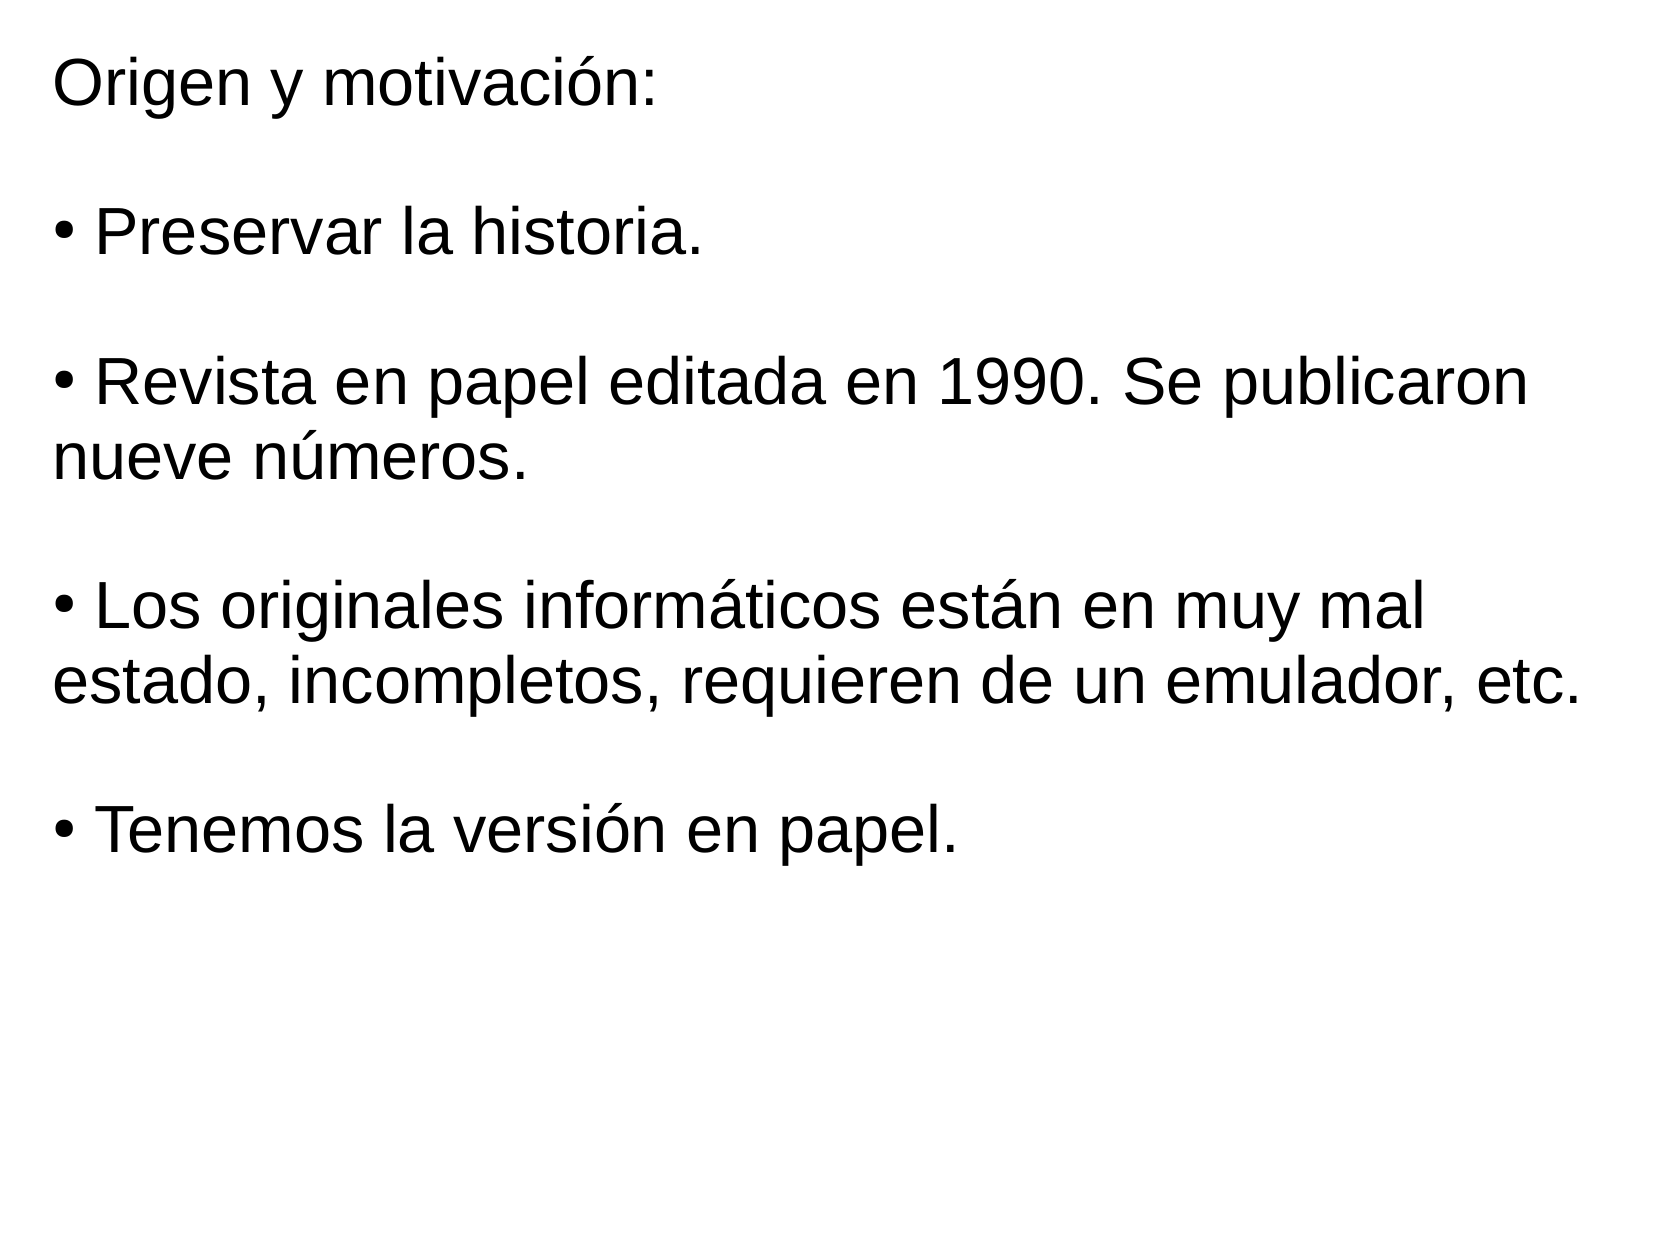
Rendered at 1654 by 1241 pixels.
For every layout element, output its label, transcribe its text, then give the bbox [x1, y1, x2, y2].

text_box Origen y motivación: Preservar la historia. Revista en papel editada en 1990. Se publicaron nueve números. Los originales informáticos están en muy mal estado, incompletos, requieren de un emulador, etc. Tenemos la versión en papel. [37, 37, 1613, 911]
